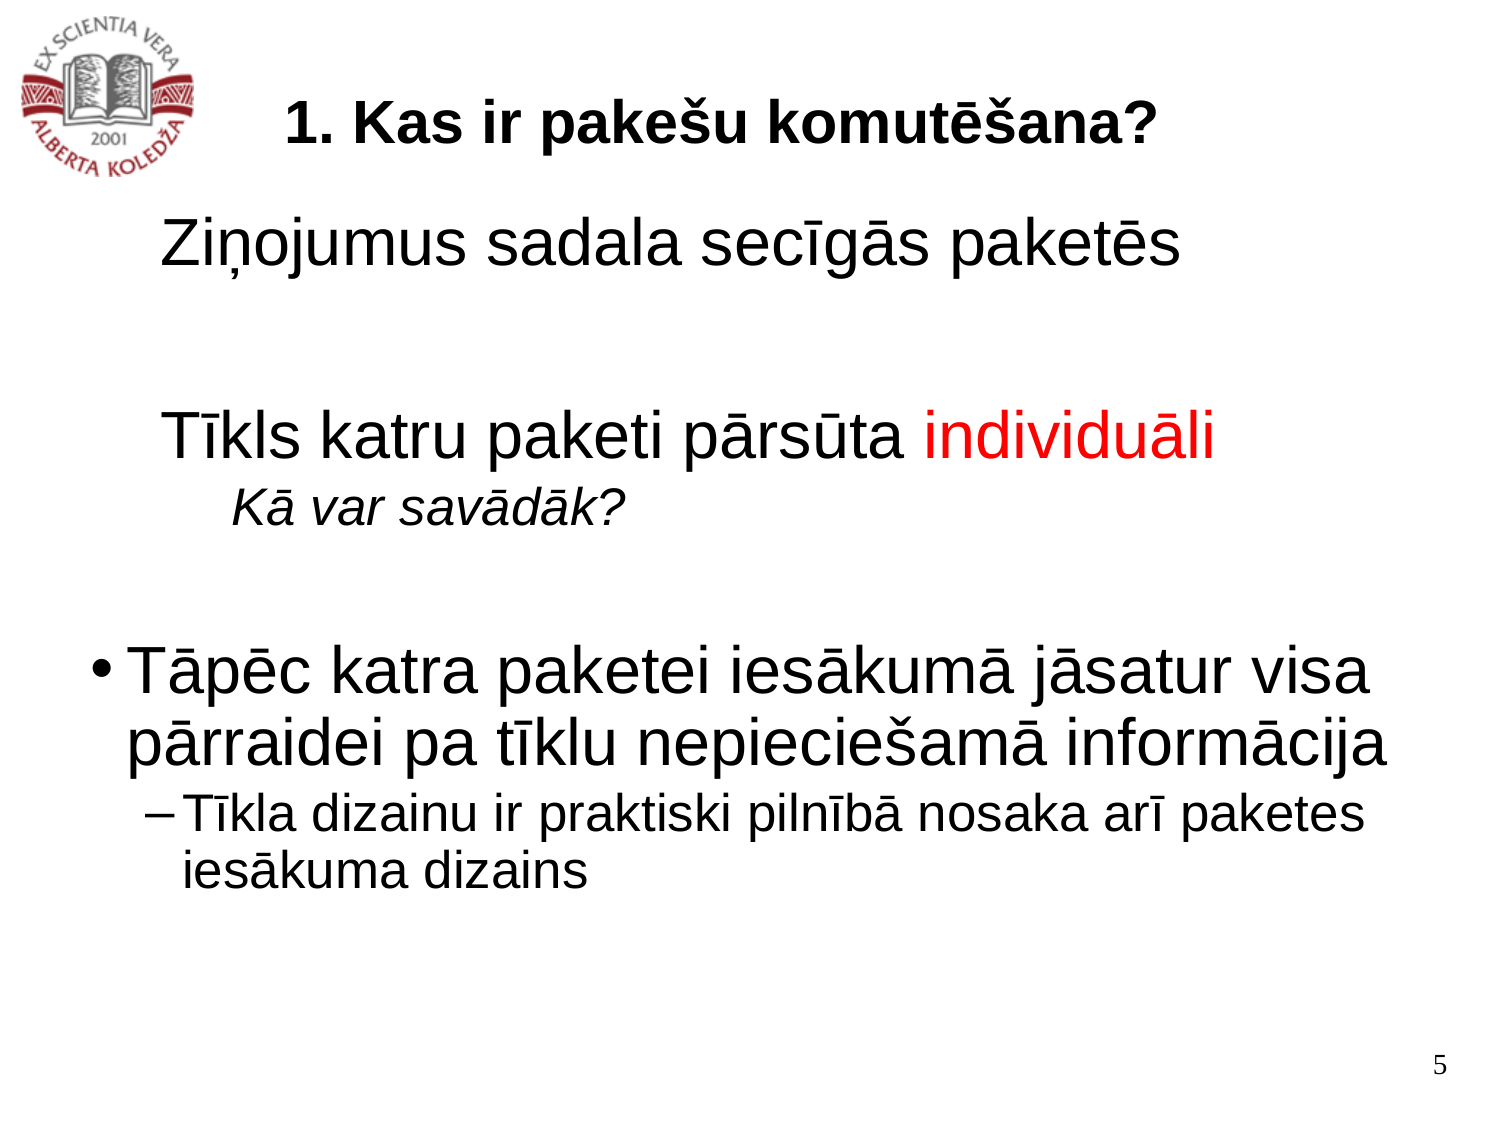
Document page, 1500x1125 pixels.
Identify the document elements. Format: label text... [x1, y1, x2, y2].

text_box <skaitlis> [1312, 1037, 1463, 1101]
title 1. Kas ir pakešu komutēšana? [50, 62, 1374, 175]
list Ziņojumus sadala secīgās paketēs Tīkls katru paketi pārsūta individuāli Kā var savādāk? Tāpēc katra paketei iesākumā jāsatur visa pārraidei pa tīklu nepieciešamā informācija Tīkla dizainu ir praktiski pilnībā nosaka arī paketes iesākuma dizains [74, 200, 1463, 1101]
picture [21, 16, 194, 177]
